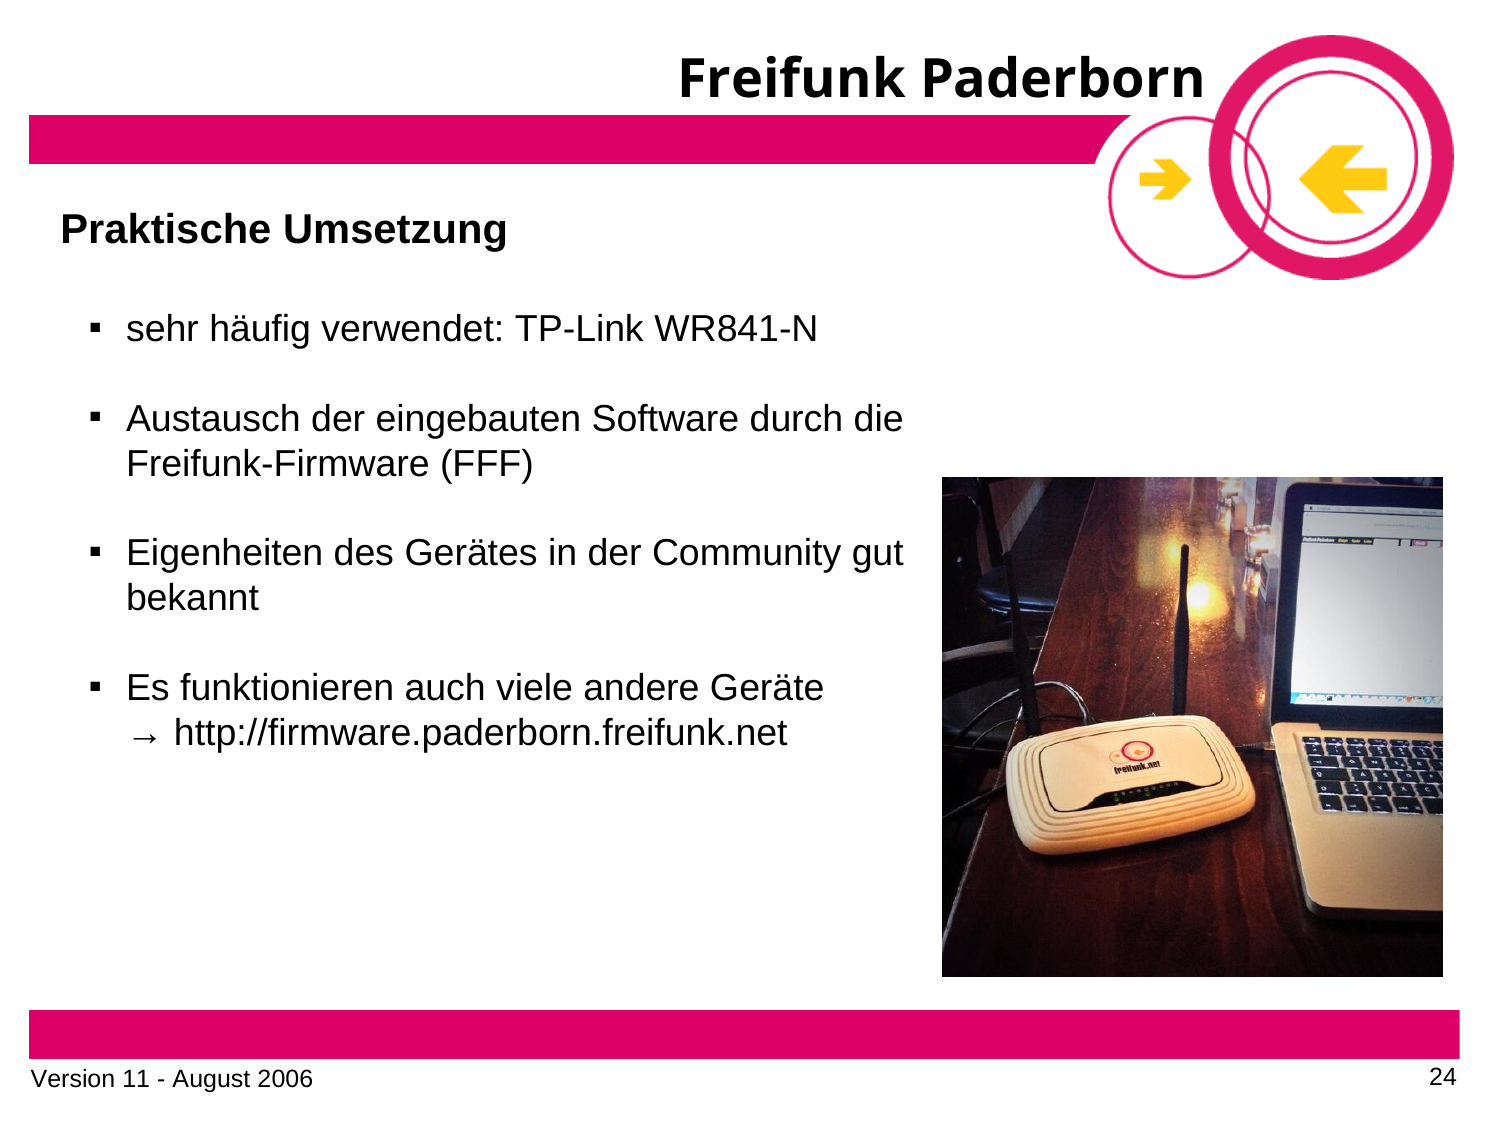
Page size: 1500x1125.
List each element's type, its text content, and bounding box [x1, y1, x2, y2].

picture [1107, 35, 1454, 280]
text_box sehr häufig verwendet: TP-Link WR841-N Austausch der eingebauten Software durch die Freifunk-Firmware (FFF) Eigenheiten des Gerätes in der Community gut bekannt Es funktionieren auch viele andere Geräte → http://firmware.paderborn.freifunk.net [55, 304, 1048, 759]
text_box Praktische Umsetzung [24, 202, 898, 249]
picture [942, 477, 1443, 977]
